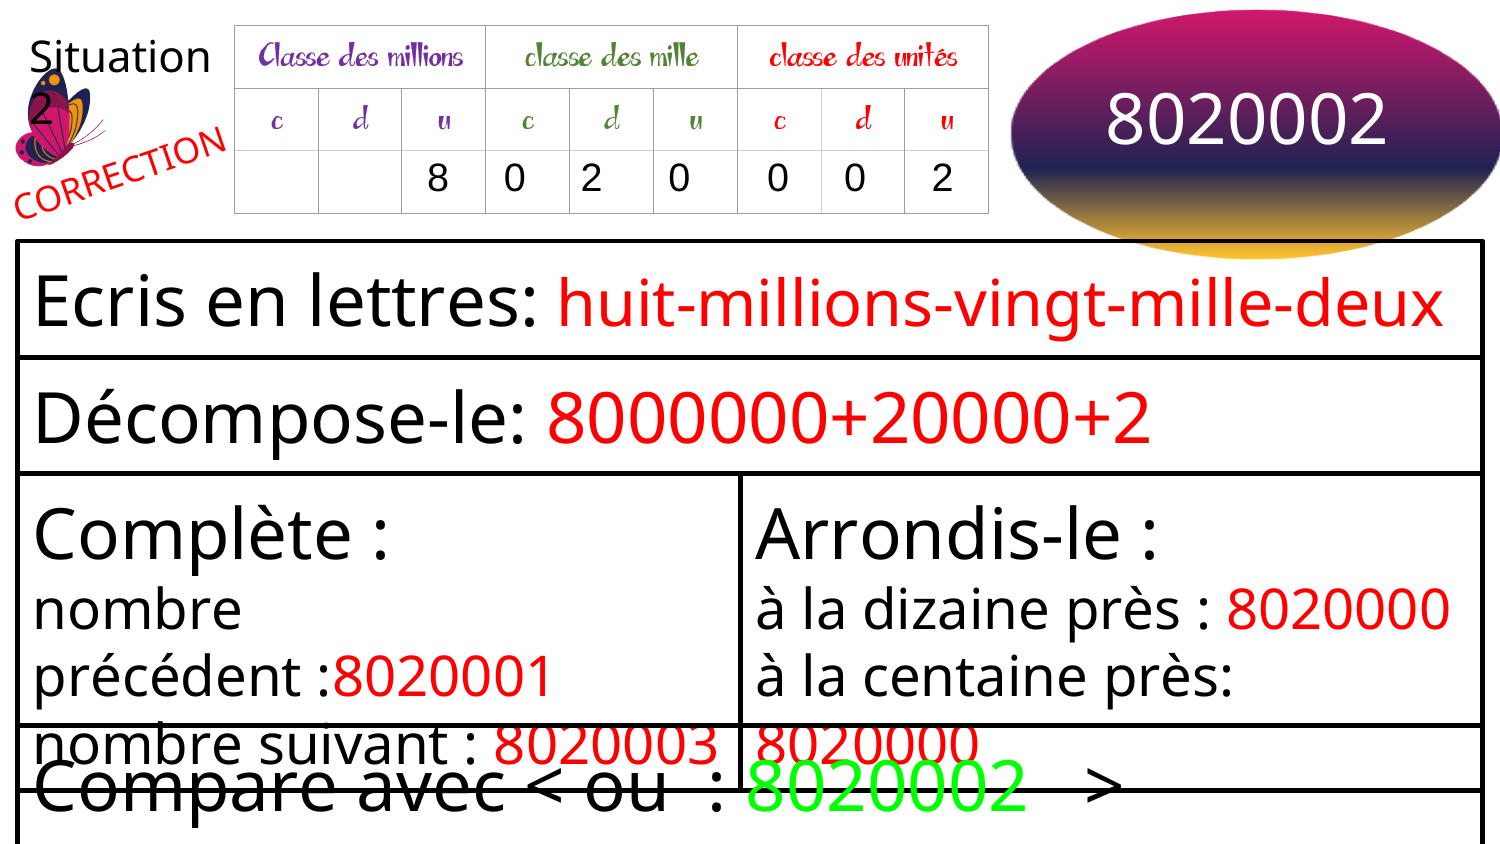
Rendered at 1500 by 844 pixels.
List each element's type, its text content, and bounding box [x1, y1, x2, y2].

text_box Ecris en lettres: huit-millions-vingt-mille-deux [17, 241, 1483, 355]
text_box 8020002 [1031, 58, 1483, 175]
text_box Complète : nombre précédent :8020001 nombre suivant : 8020003 [17, 473, 738, 723]
text_box Décompose-le: 8000000+20000+2 [17, 357, 1483, 471]
text_box 8 0 2 0 0 0 2 [412, 136, 978, 215]
text_box Situation 2 [14, 13, 232, 97]
text_box Arrondis-le : à la dizaine près : 8020000 à la centaine près: 8020000 [740, 473, 1483, 723]
picture [231, 0, 1500, 283]
text_box CORRECTION [0, 79, 302, 249]
text_box Compare avec < ou : 8020002 > 820000 [17, 725, 1483, 842]
picture [0, 88, 141, 168]
